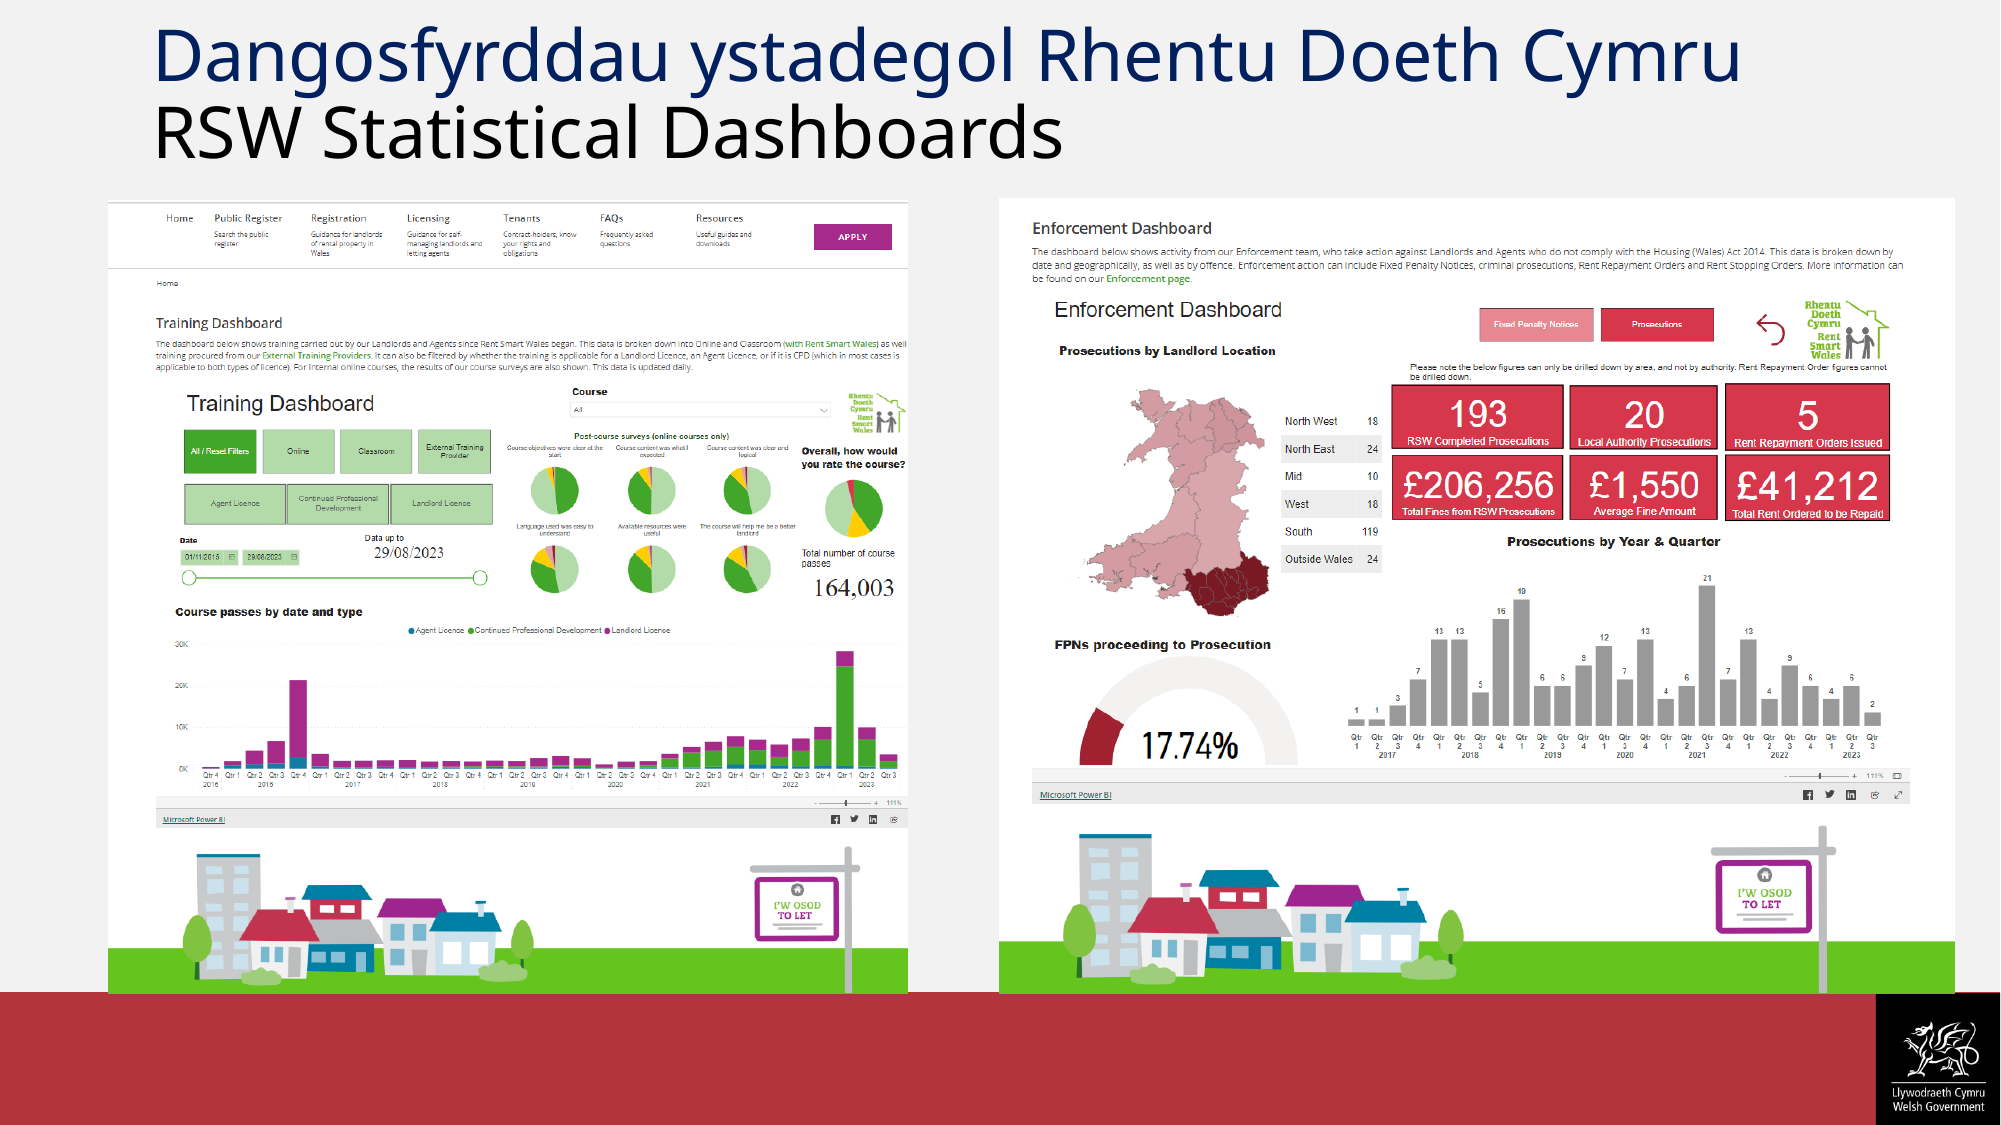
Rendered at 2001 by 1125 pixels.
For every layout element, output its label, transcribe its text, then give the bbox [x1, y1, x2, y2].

text_box [0, 993, 1875, 1125]
picture [108, 200, 908, 994]
picture [999, 198, 2000, 1125]
title Dangosfyrddau ystadegol Rhentu Doeth Cymru RSW Statistical Dashboards [137, 0, 1863, 206]
